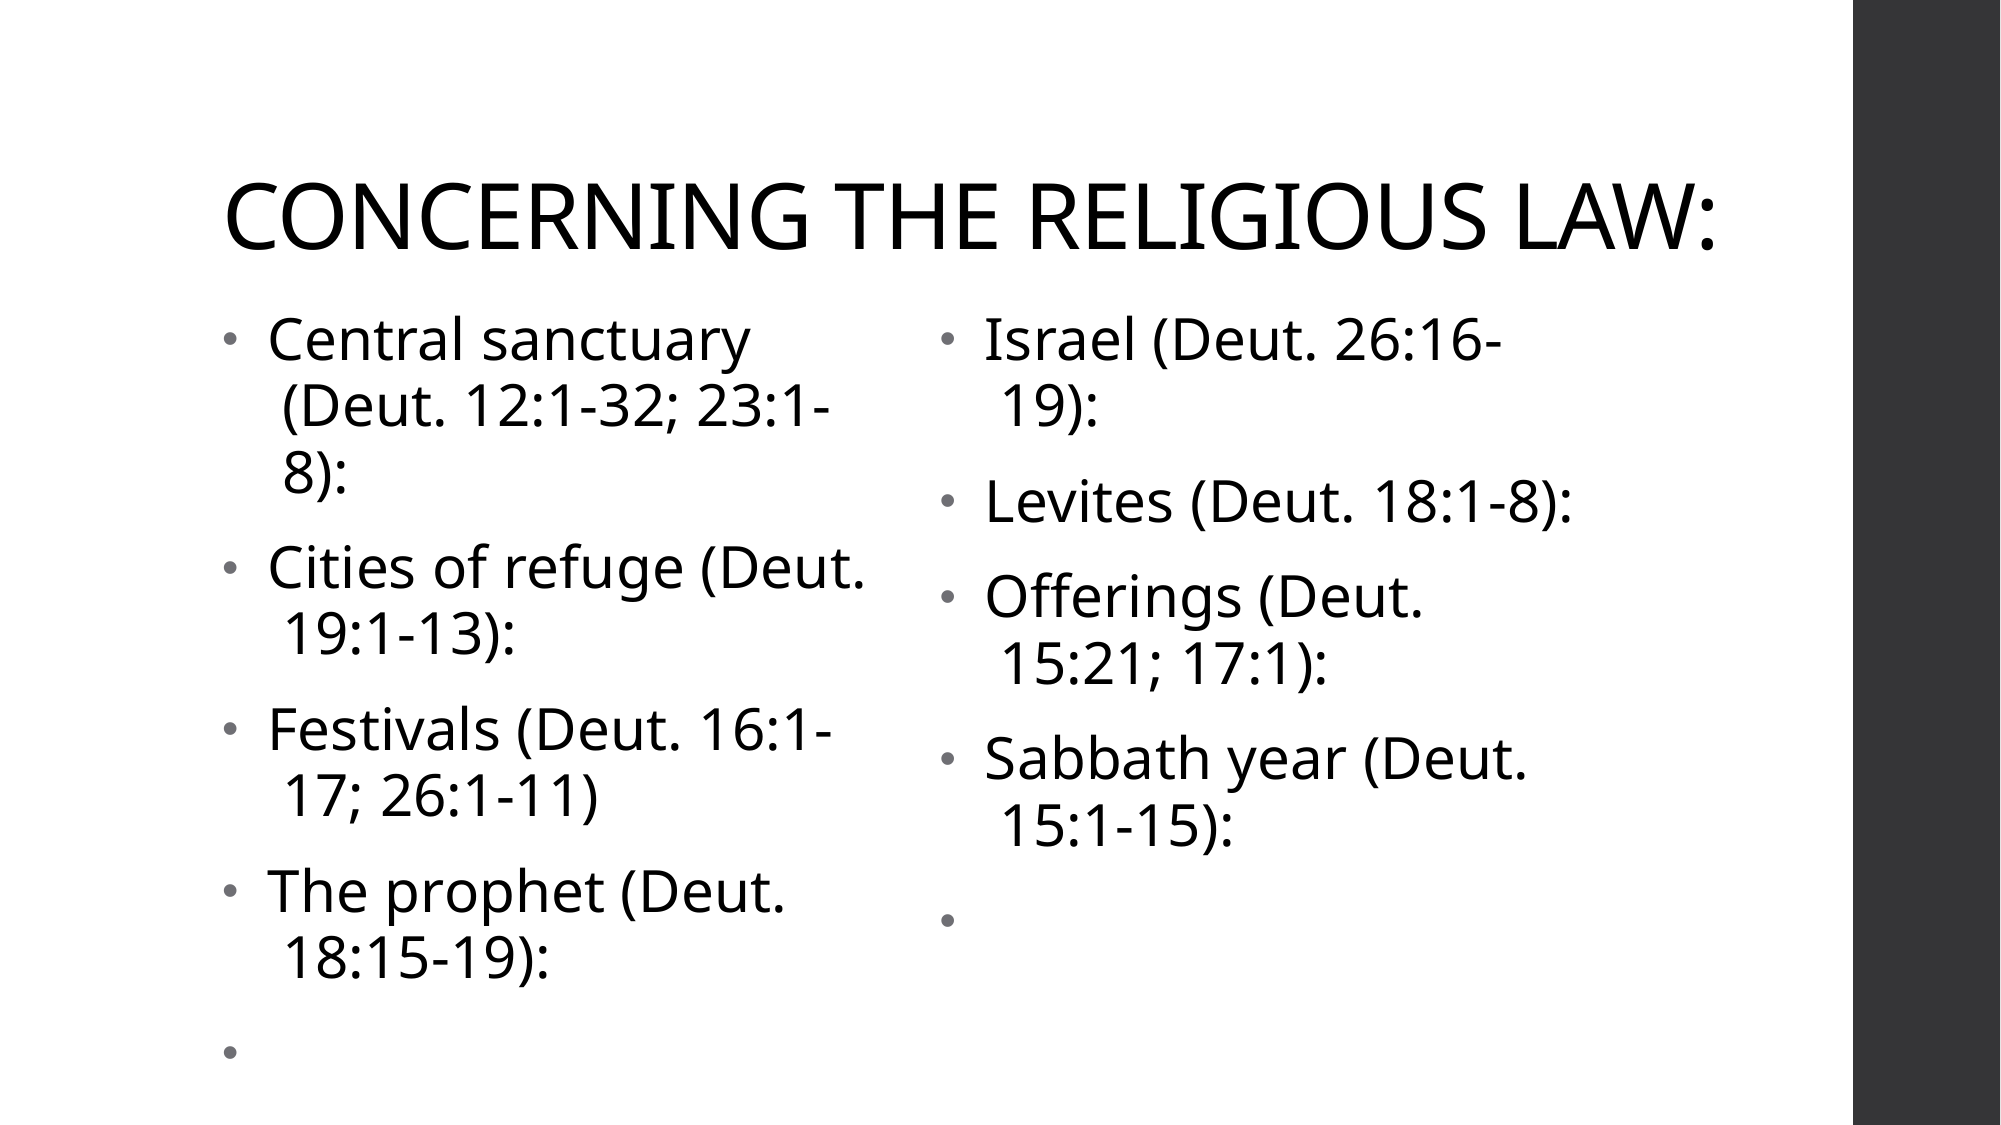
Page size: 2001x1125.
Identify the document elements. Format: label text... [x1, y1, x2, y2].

list Israel (Deut. 26:16-19): Levites (Deut. 18:1-8): Offerings (Deut. 15:21; 17:1): Sabbath year (Deut. 15:1-15): [924, 299, 1617, 1014]
list Central sanctuary (Deut. 12:1-32; 23:1-8): Cities of refuge (Deut. 19:1-13): Festivals (Deut. 16:1-17; 26:1-11) The prophet (Deut. 18:15-19): [207, 299, 900, 1014]
title CONCERNING THE RELIGIOUS LAW: [206, 60, 1797, 278]
